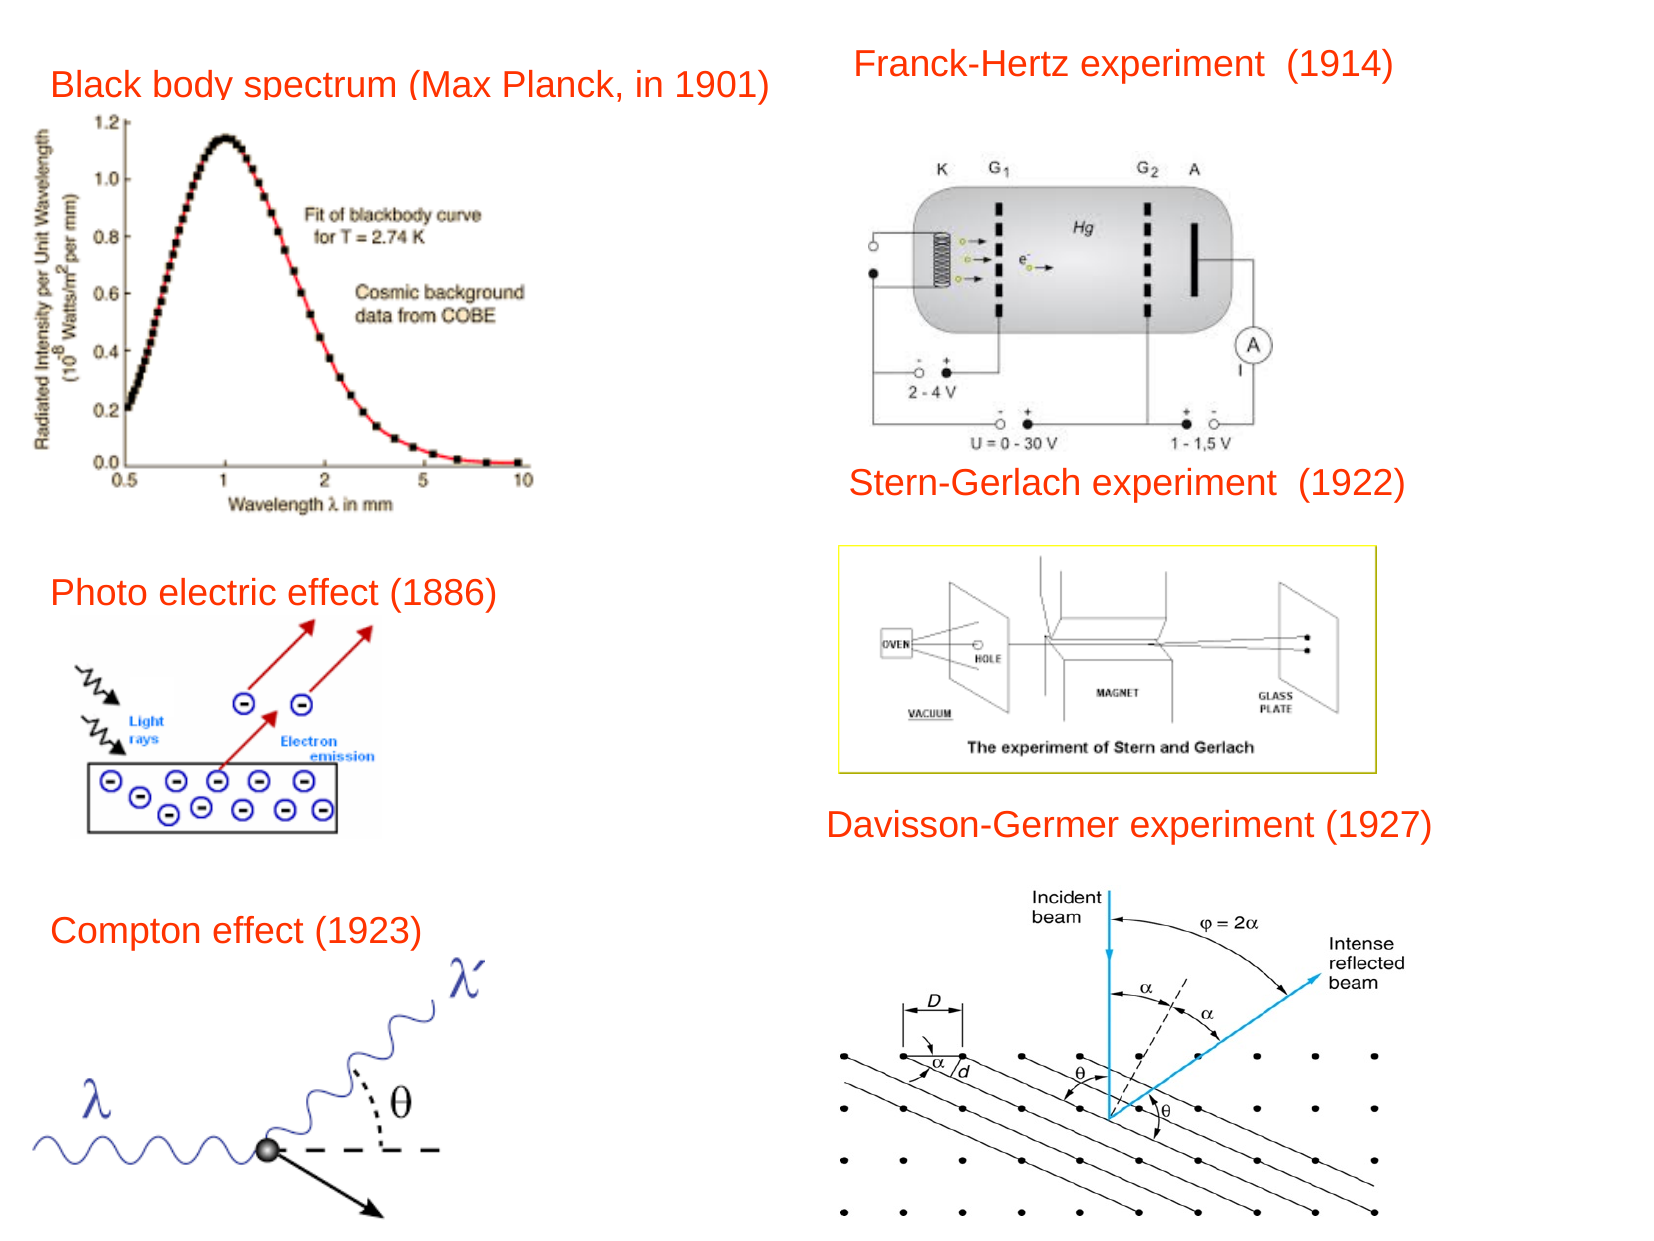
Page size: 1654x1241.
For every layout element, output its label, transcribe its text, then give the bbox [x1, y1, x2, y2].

picture [838, 885, 1406, 1217]
picture [838, 545, 1377, 774]
picture [23, 100, 544, 526]
text_box Black body spectrum (Max Planck, in 1901) Photo electric effect (1886) Compton effect (1923) [35, 11, 786, 1002]
text_box Stern-Gerlach experiment (1922) [833, 453, 1422, 514]
text_box Davisson-Germer experiment (1927) [811, 796, 1449, 857]
picture [28, 953, 485, 1223]
picture [868, 151, 1273, 455]
picture [70, 615, 382, 839]
text_box Franck-Hertz experiment (1914) [838, 35, 1477, 96]
